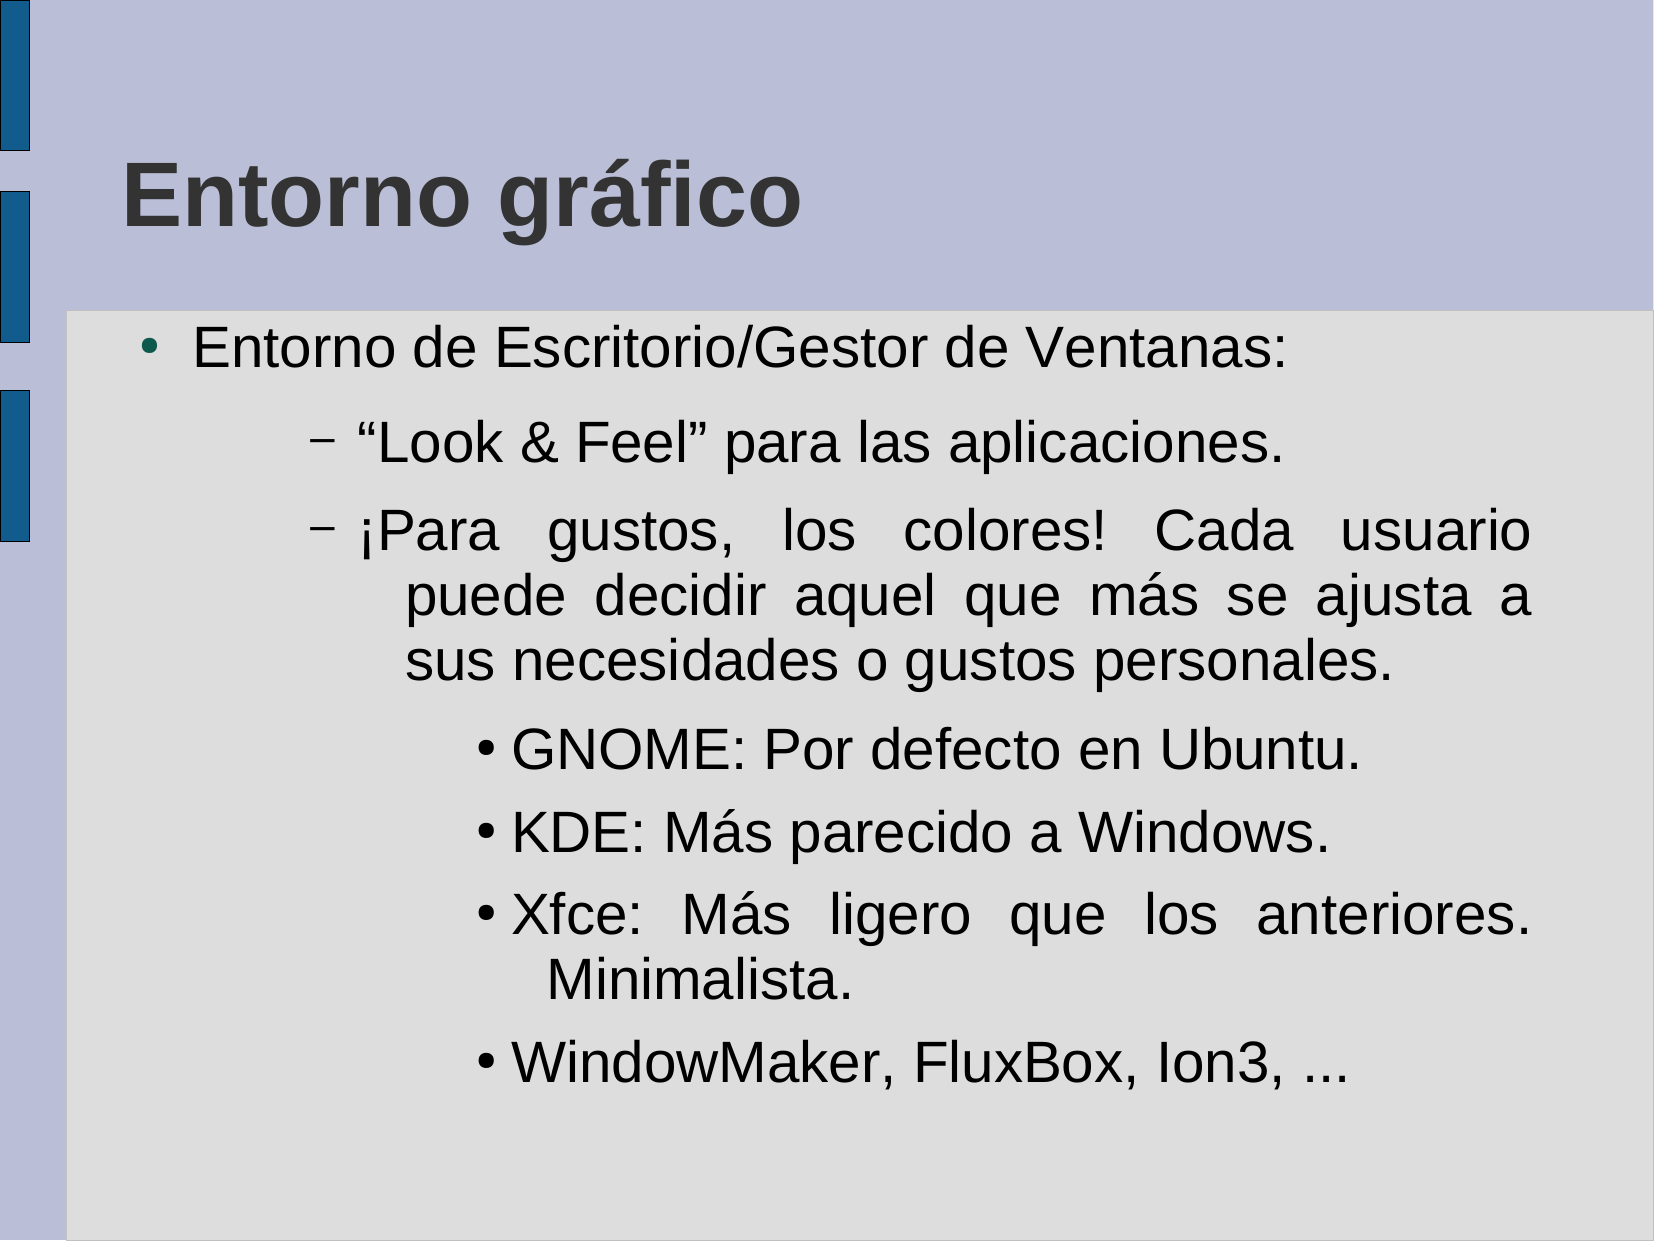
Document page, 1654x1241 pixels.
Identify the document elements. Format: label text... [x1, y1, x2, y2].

title Entorno gráfico [121, 98, 1534, 291]
list Entorno de Escritorio/Gestor de Ventanas: “Look & Feel” para las aplicaciones. ¡Para gustos, los colores! Cada usuario puede decidir aquel que más se ajusta a sus necesidades o gustos personales. GNOME: Por defecto en Ubuntu. KDE: Más parecido a Windows. Xfce: Más ligero que los anteriores. Minimalista. WindowMaker, FluxBox, Ion3, ... [121, 314, 1534, 1095]
